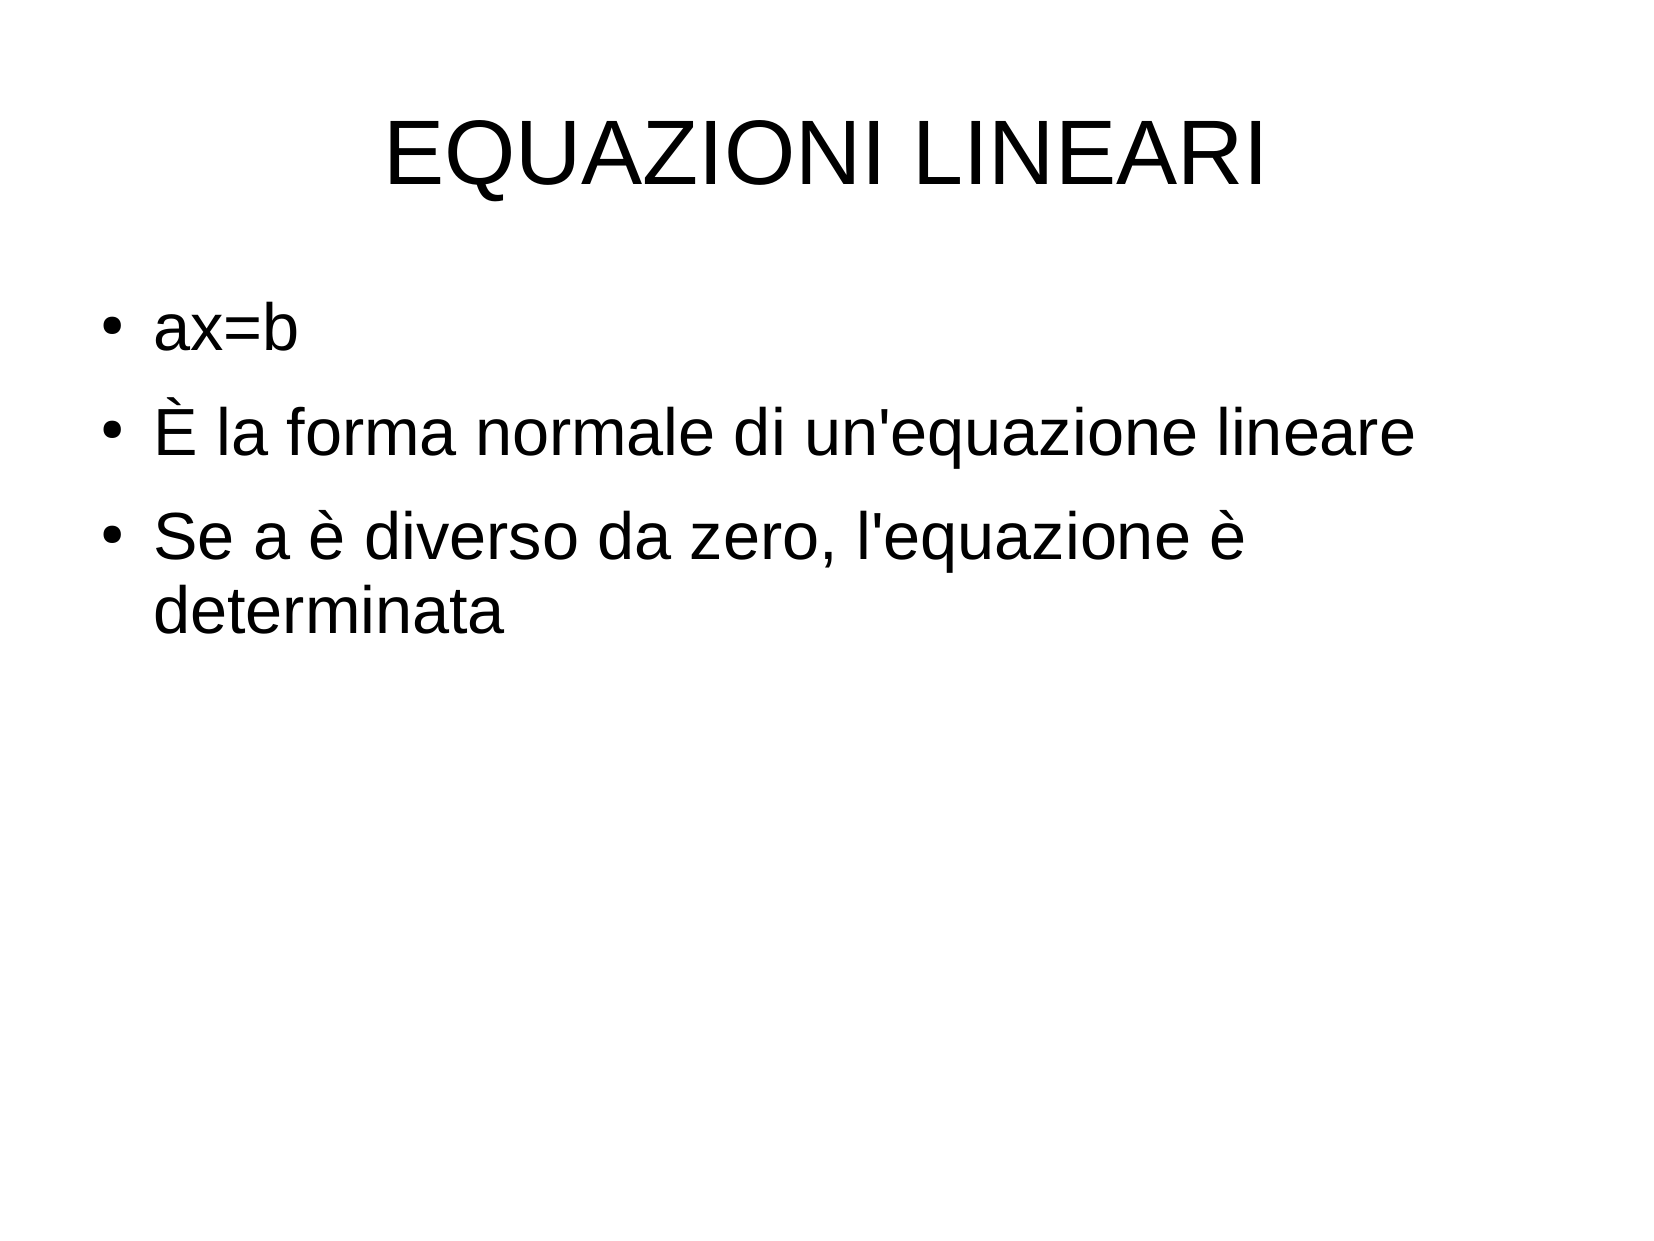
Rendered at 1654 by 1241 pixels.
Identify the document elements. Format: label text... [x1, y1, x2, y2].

title EQUAZIONI LINEARI [82, 49, 1571, 257]
list ax=b È la forma normale di un'equazione lineare Se a è diverso da zero, l'equazione è determinata [82, 290, 1571, 1109]
